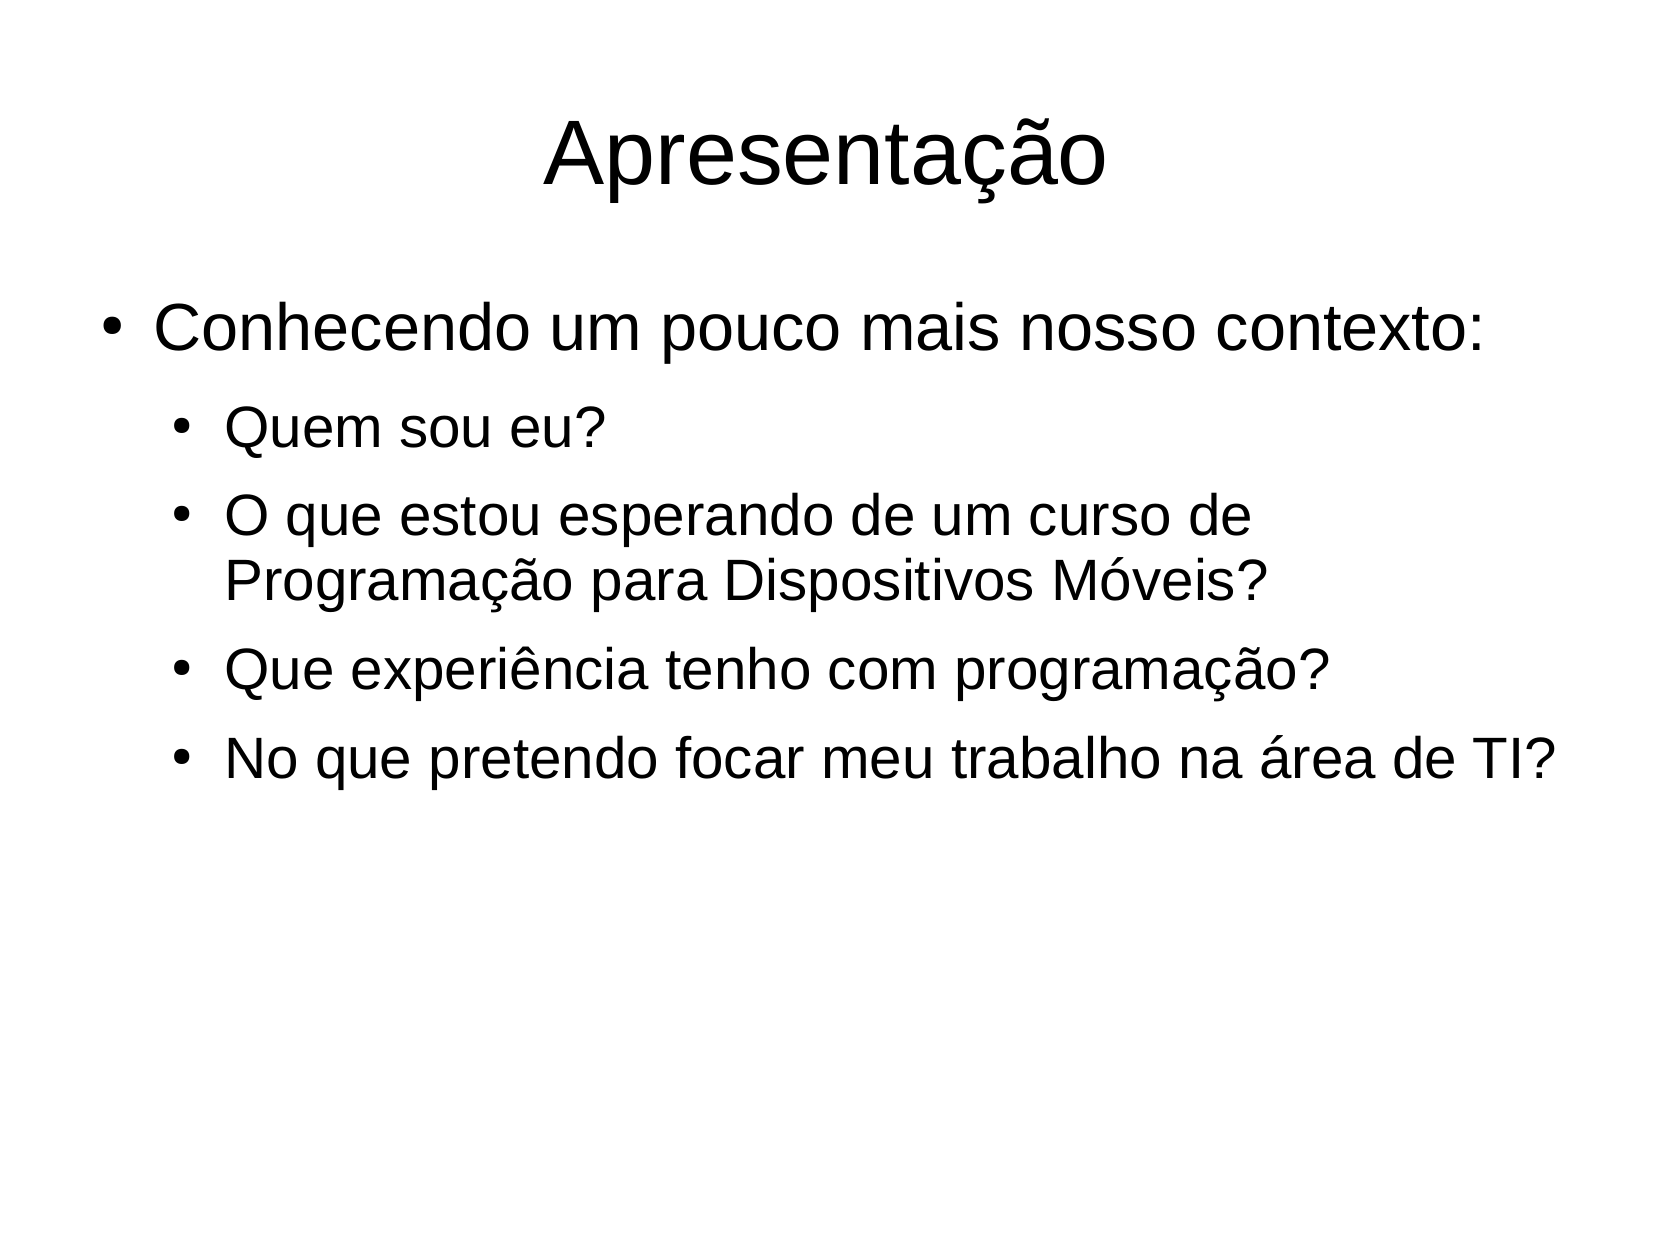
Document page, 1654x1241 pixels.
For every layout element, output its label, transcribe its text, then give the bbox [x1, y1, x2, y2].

list Conhecendo um pouco mais nosso contexto: Quem sou eu? O que estou esperando de um curso de Programação para Dispositivos Móveis? Que experiência tenho com programação? No que pretendo focar meu trabalho na área de TI? [82, 290, 1571, 1109]
title Apresentação [82, 56, 1571, 250]
